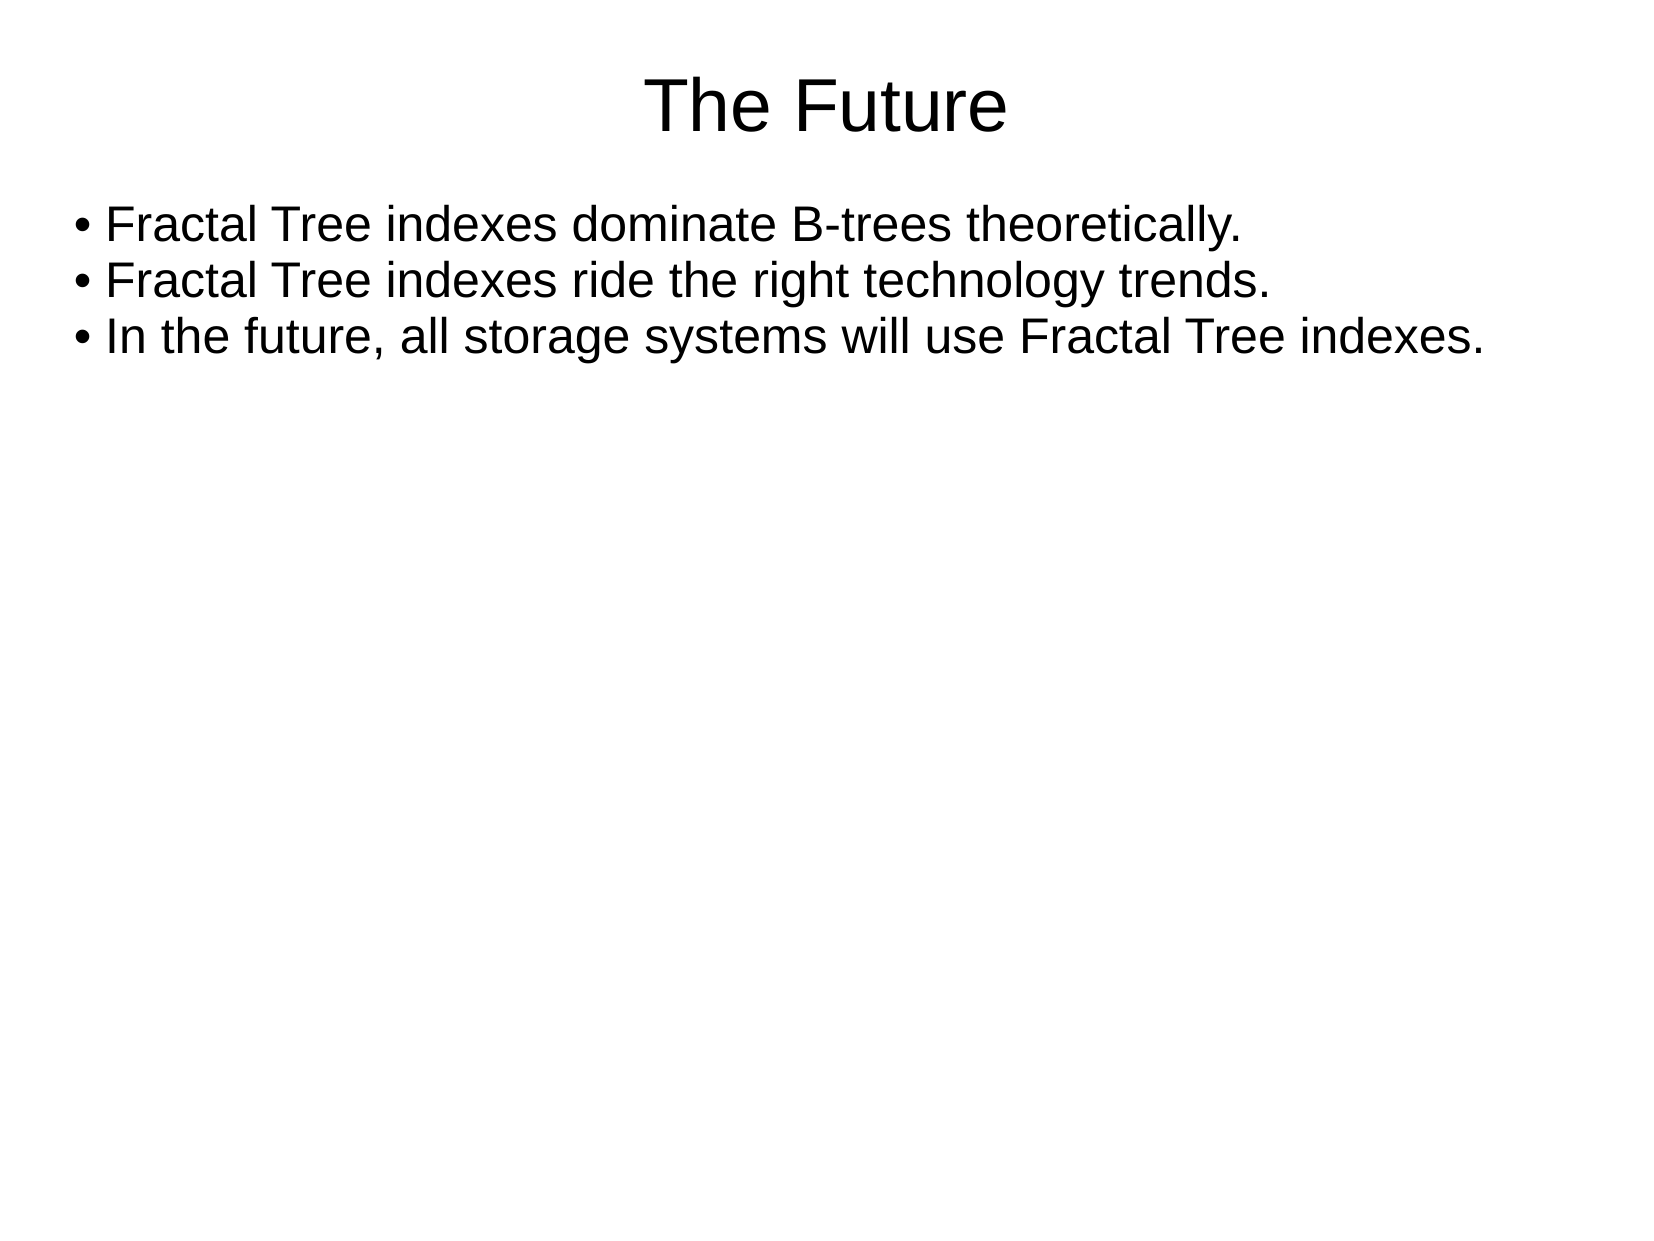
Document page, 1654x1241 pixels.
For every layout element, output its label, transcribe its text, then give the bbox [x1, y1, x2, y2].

text_box • Fractal Tree indexes dominate B-trees theoretically. • Fractal Tree indexes ride the right technology trends. • In the future, all storage systems will use Fractal Tree indexes. [59, 188, 1607, 579]
title The Future [35, 59, 1619, 153]
